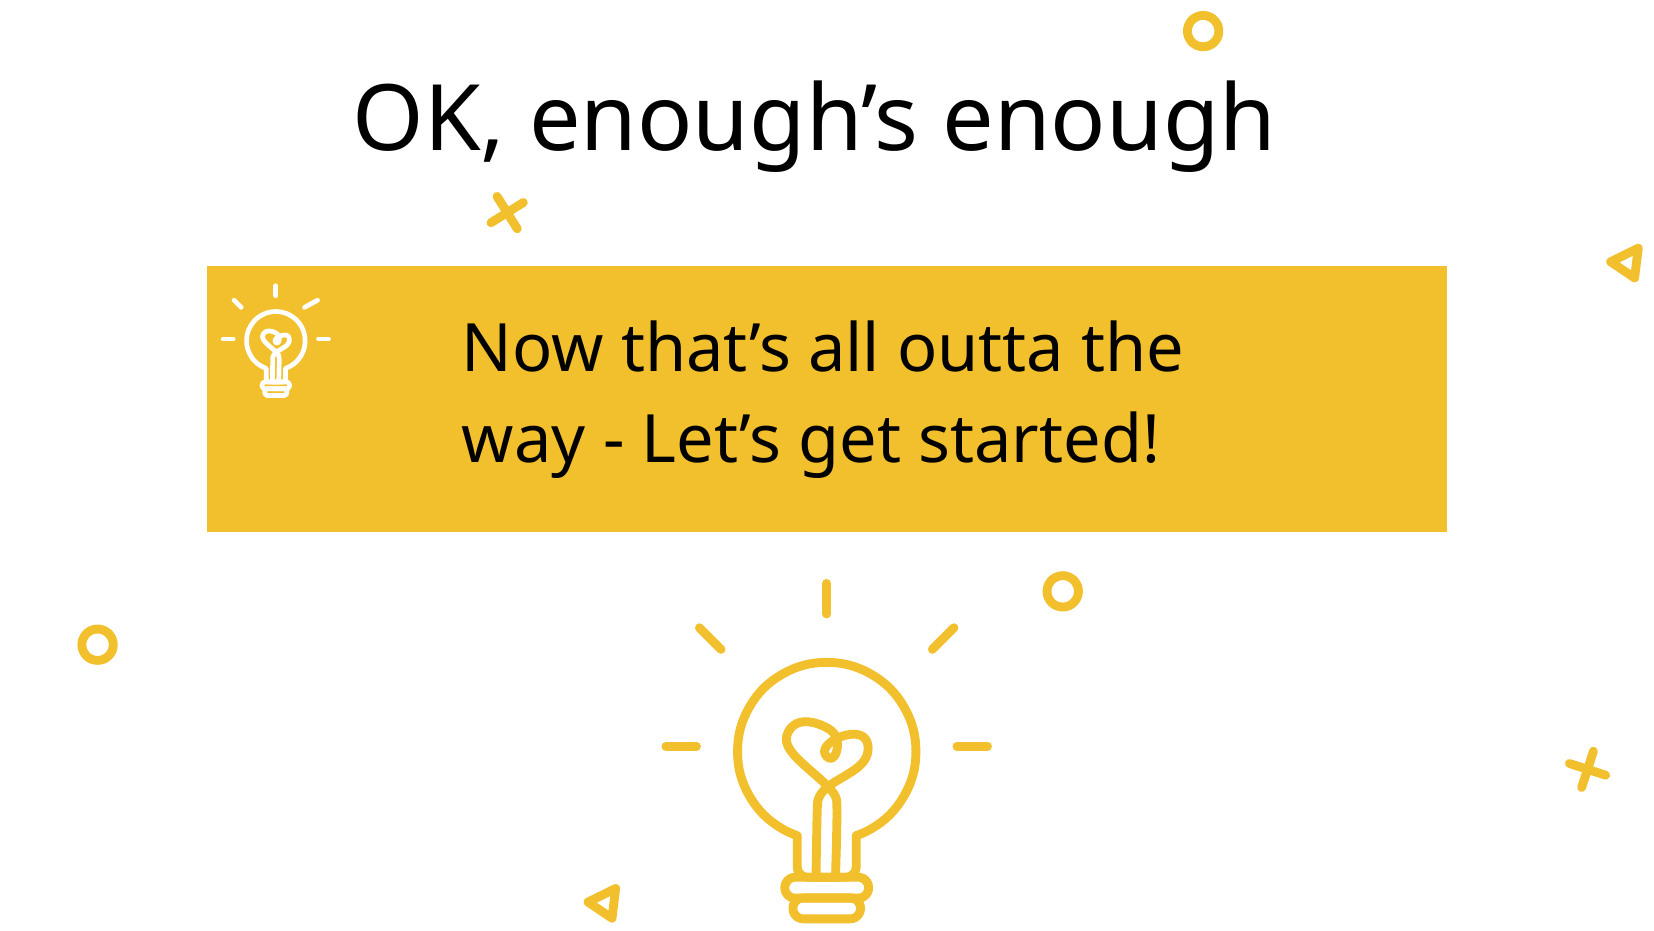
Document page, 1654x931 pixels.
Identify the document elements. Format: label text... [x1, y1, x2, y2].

title OK, enough’s enough [82, 37, 1571, 193]
list Now that’s all outta the way - Let’s get started! [391, 300, 1257, 586]
